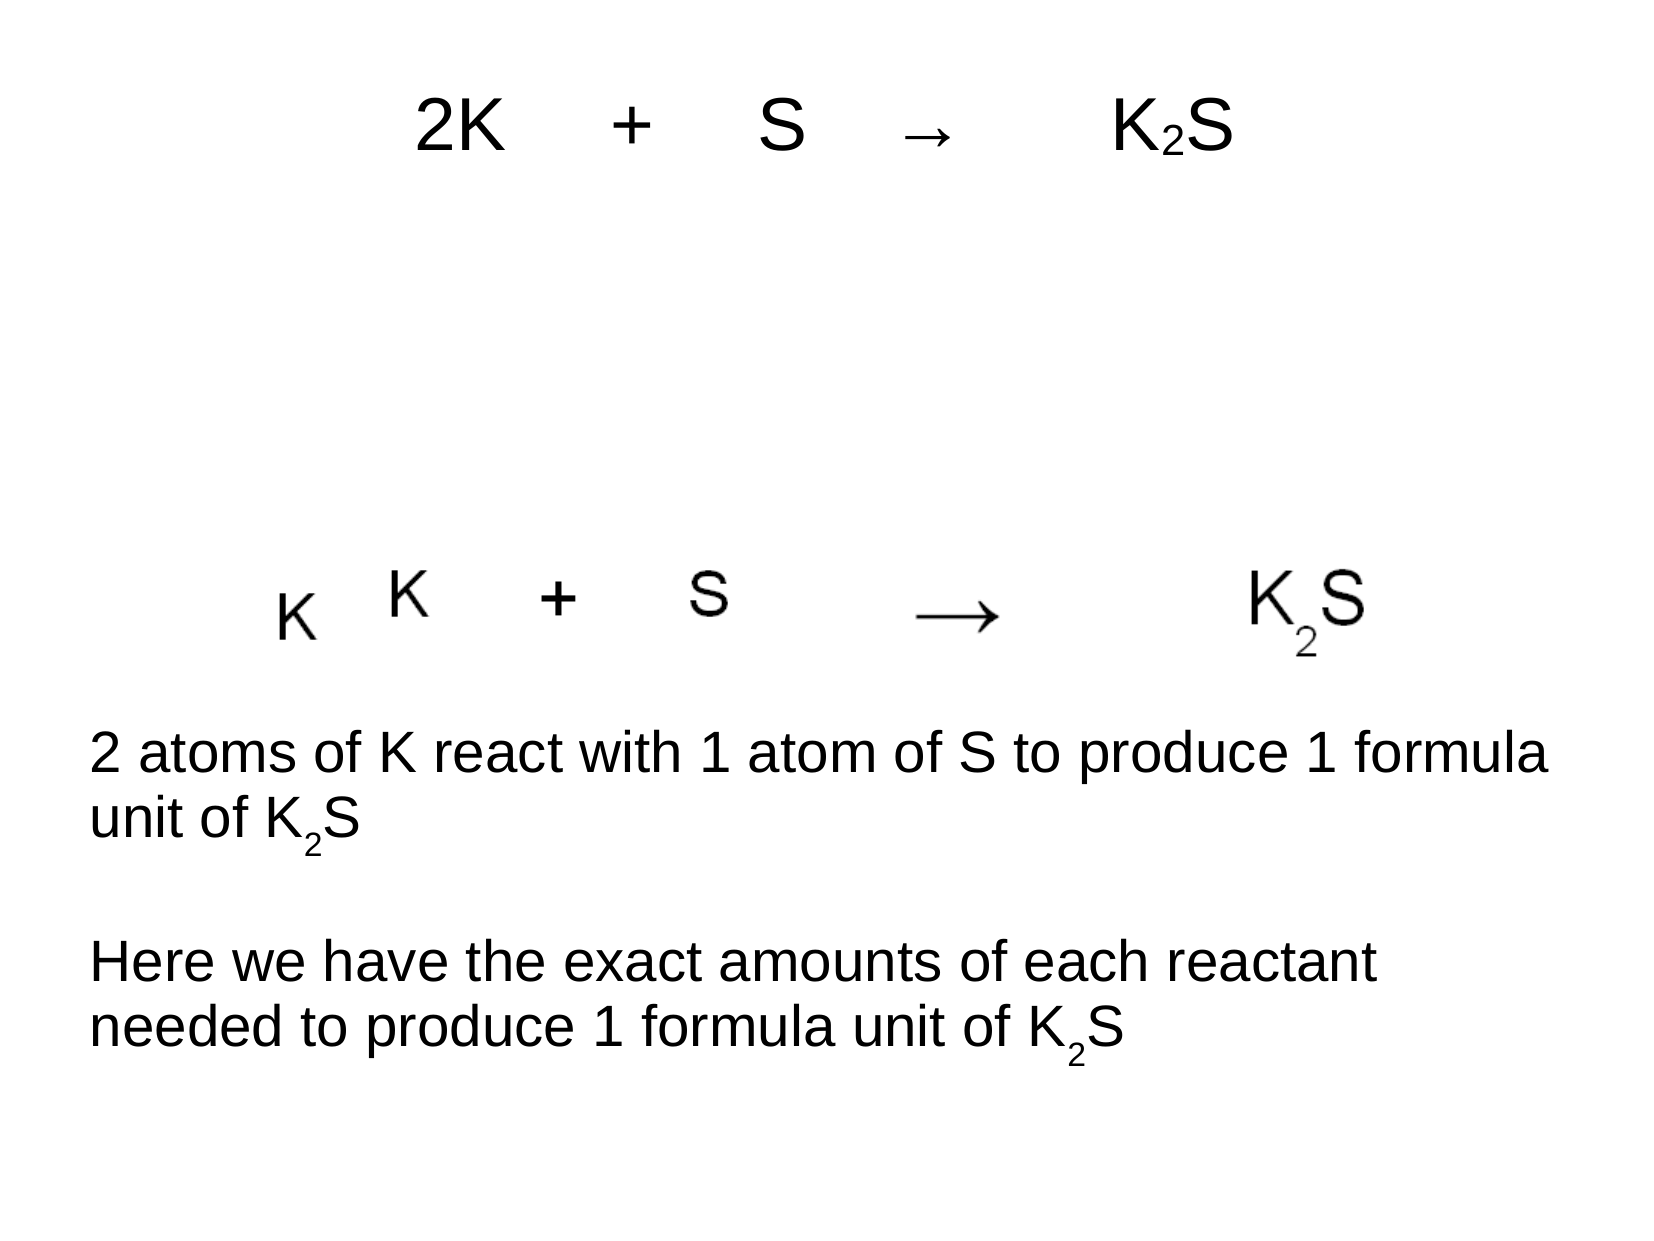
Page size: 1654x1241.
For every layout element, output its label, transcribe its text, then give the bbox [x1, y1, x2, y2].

picture [1232, 551, 1387, 676]
picture [374, 551, 449, 642]
picture [525, 551, 600, 651]
picture [262, 574, 337, 664]
text_box 2 atoms of K react with 1 atom of S to produce 1 formula unit of K2S Here we have the exact amounts of each reactant needed to produce 1 formula unit of K2S [75, 712, 1576, 1080]
picture [899, 551, 1021, 669]
picture [674, 551, 749, 642]
text_box 2K + S → K2S [75, 75, 1576, 199]
